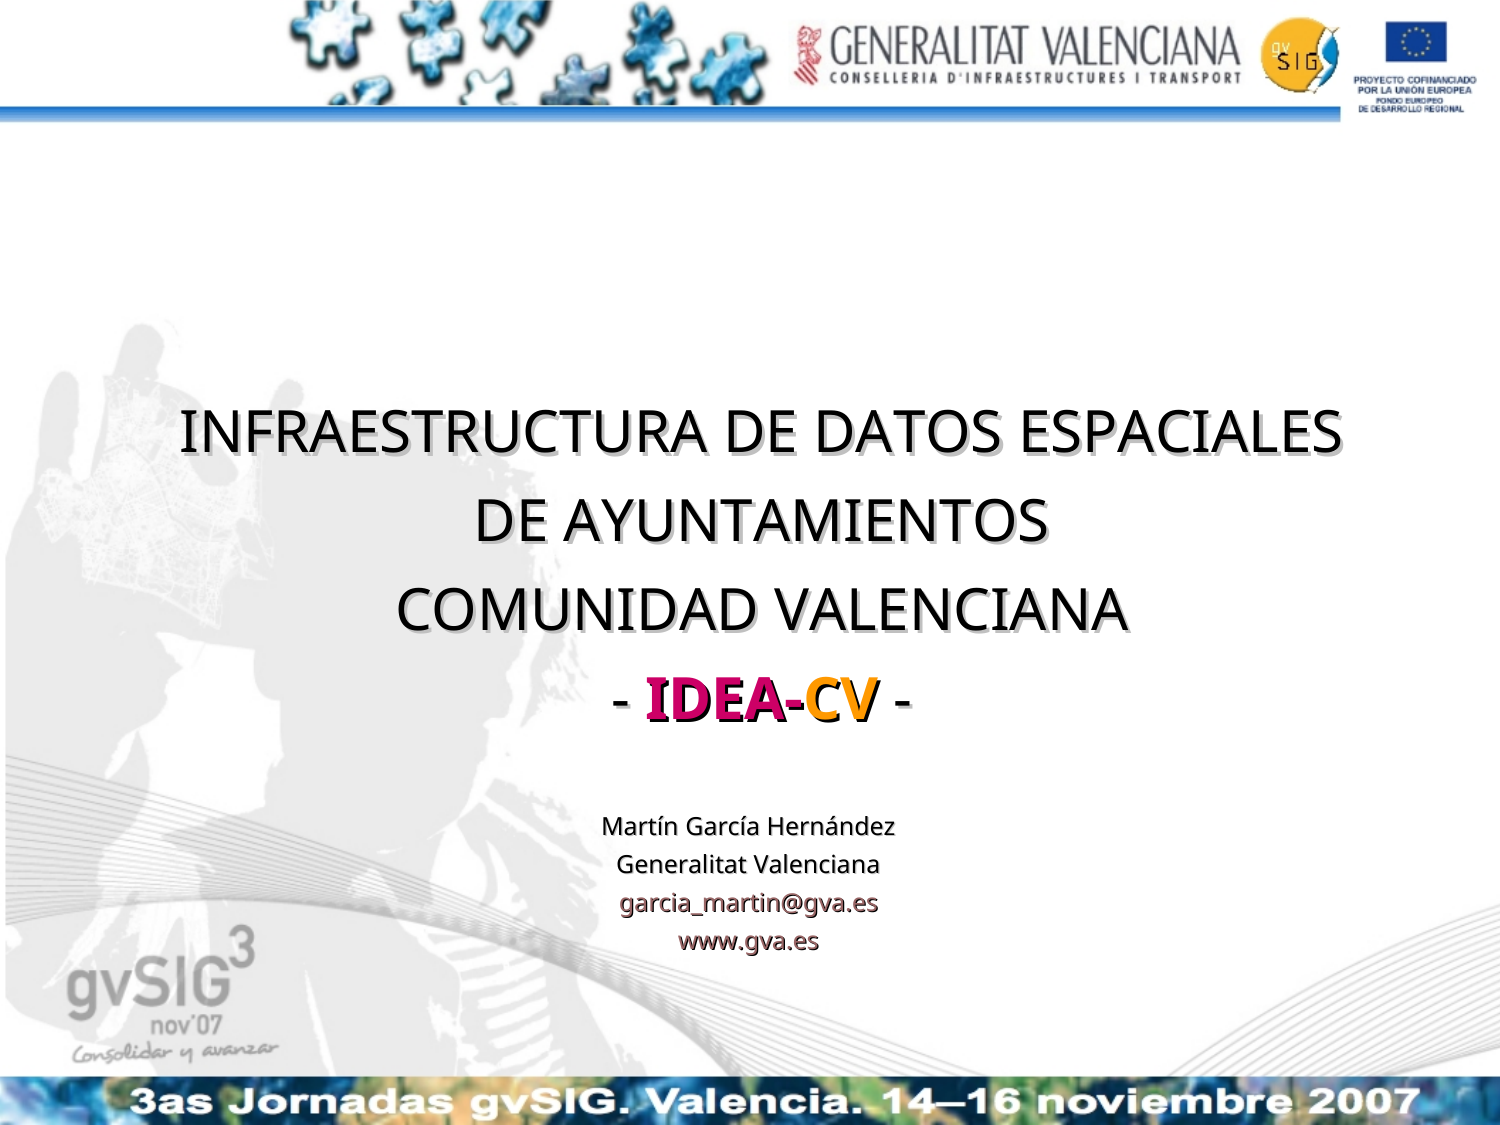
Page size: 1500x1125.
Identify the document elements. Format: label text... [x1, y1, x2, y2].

text_box Martín García Hernández Generalitat Valenciana garcia_martin@gva.es www.gva.es [562, 796, 935, 1003]
text_box INFRAESTRUCTURA DE DATOS ESPACIALES DE AYUNTAMIENTOS COMUNIDAD VALENCIANA - IDEA-CV - [164, 373, 1360, 916]
picture [0, 0, 1500, 1125]
